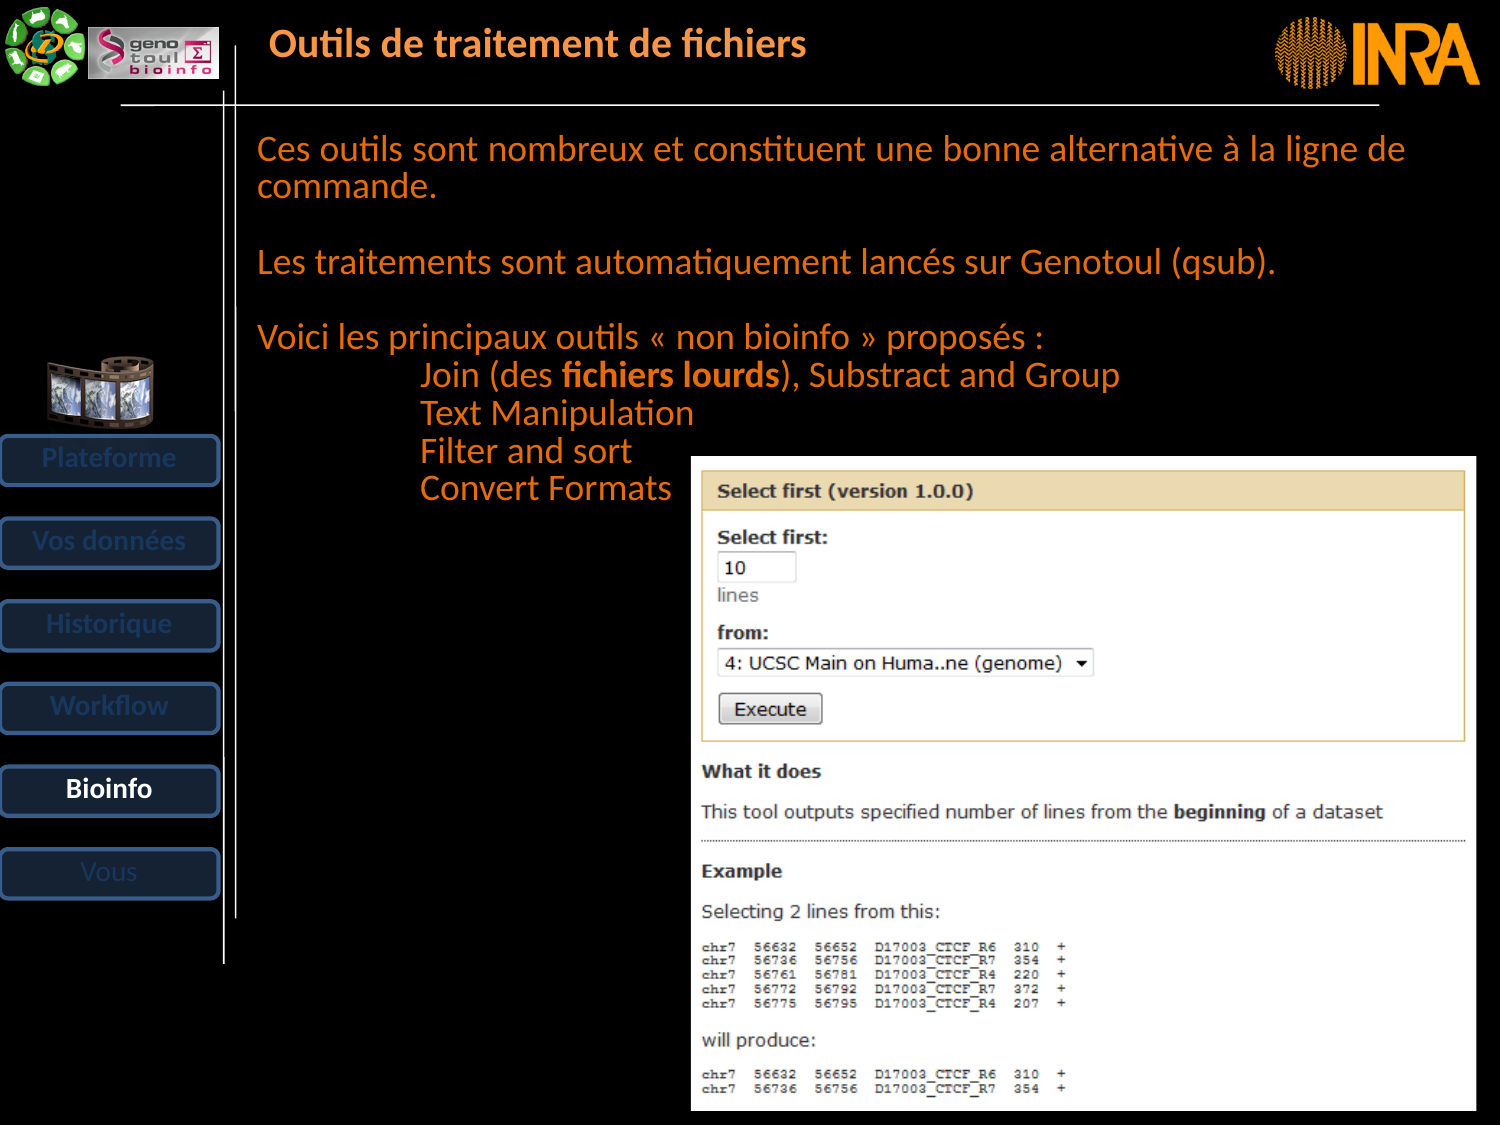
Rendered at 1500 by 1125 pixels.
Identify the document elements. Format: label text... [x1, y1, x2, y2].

text_box Outils de traitement de fichiers [253, 19, 1270, 85]
text_box Vous [0, 849, 219, 899]
picture [690, 518, 1477, 1111]
text_box Workflow [0, 683, 219, 734]
text_box Ces outils sont nombreux et constituent une bonne alternative à la ligne de commande. Les traitements sont automatiquement lancés sur Genotoul (qsub). Voici les principaux outils « non bioinfo » proposés : Join (des fichiers lourds), Substract and Group Text Manipulation Filter and sort Convert Formats [242, 125, 1482, 518]
text_box Vos données [0, 518, 219, 568]
picture [41, 350, 160, 435]
text_box Plateforme [0, 435, 219, 486]
text_box Historique [0, 601, 219, 651]
text_box Bioinfo [0, 766, 219, 816]
